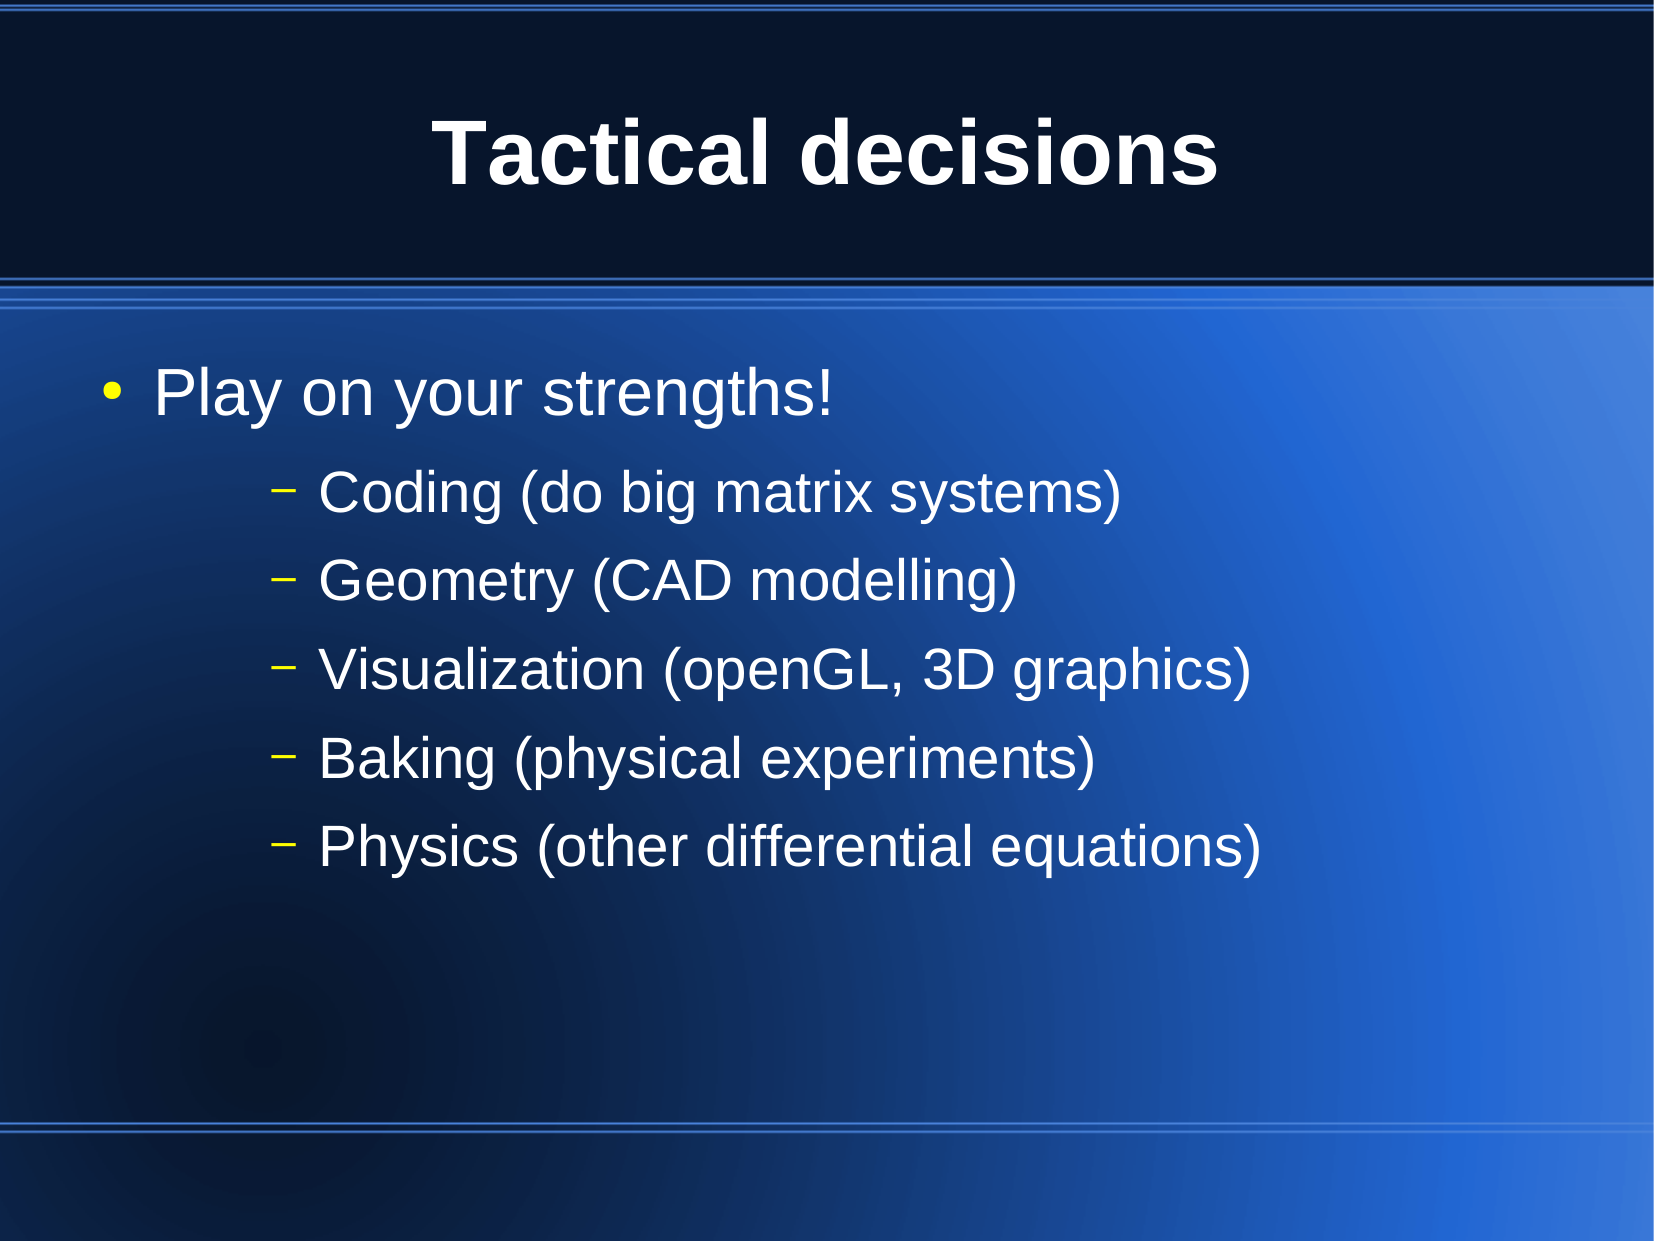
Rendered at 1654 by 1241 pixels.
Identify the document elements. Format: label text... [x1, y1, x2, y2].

title Tactical decisions [82, 49, 1571, 257]
picture [0, 0, 1654, 1241]
list Play on your strengths! Coding (do big matrix systems) Geometry (CAD modelling) Visualization (openGL, 3D graphics) Baking (physical experiments) Physics (other differential equations) [82, 355, 1571, 1075]
